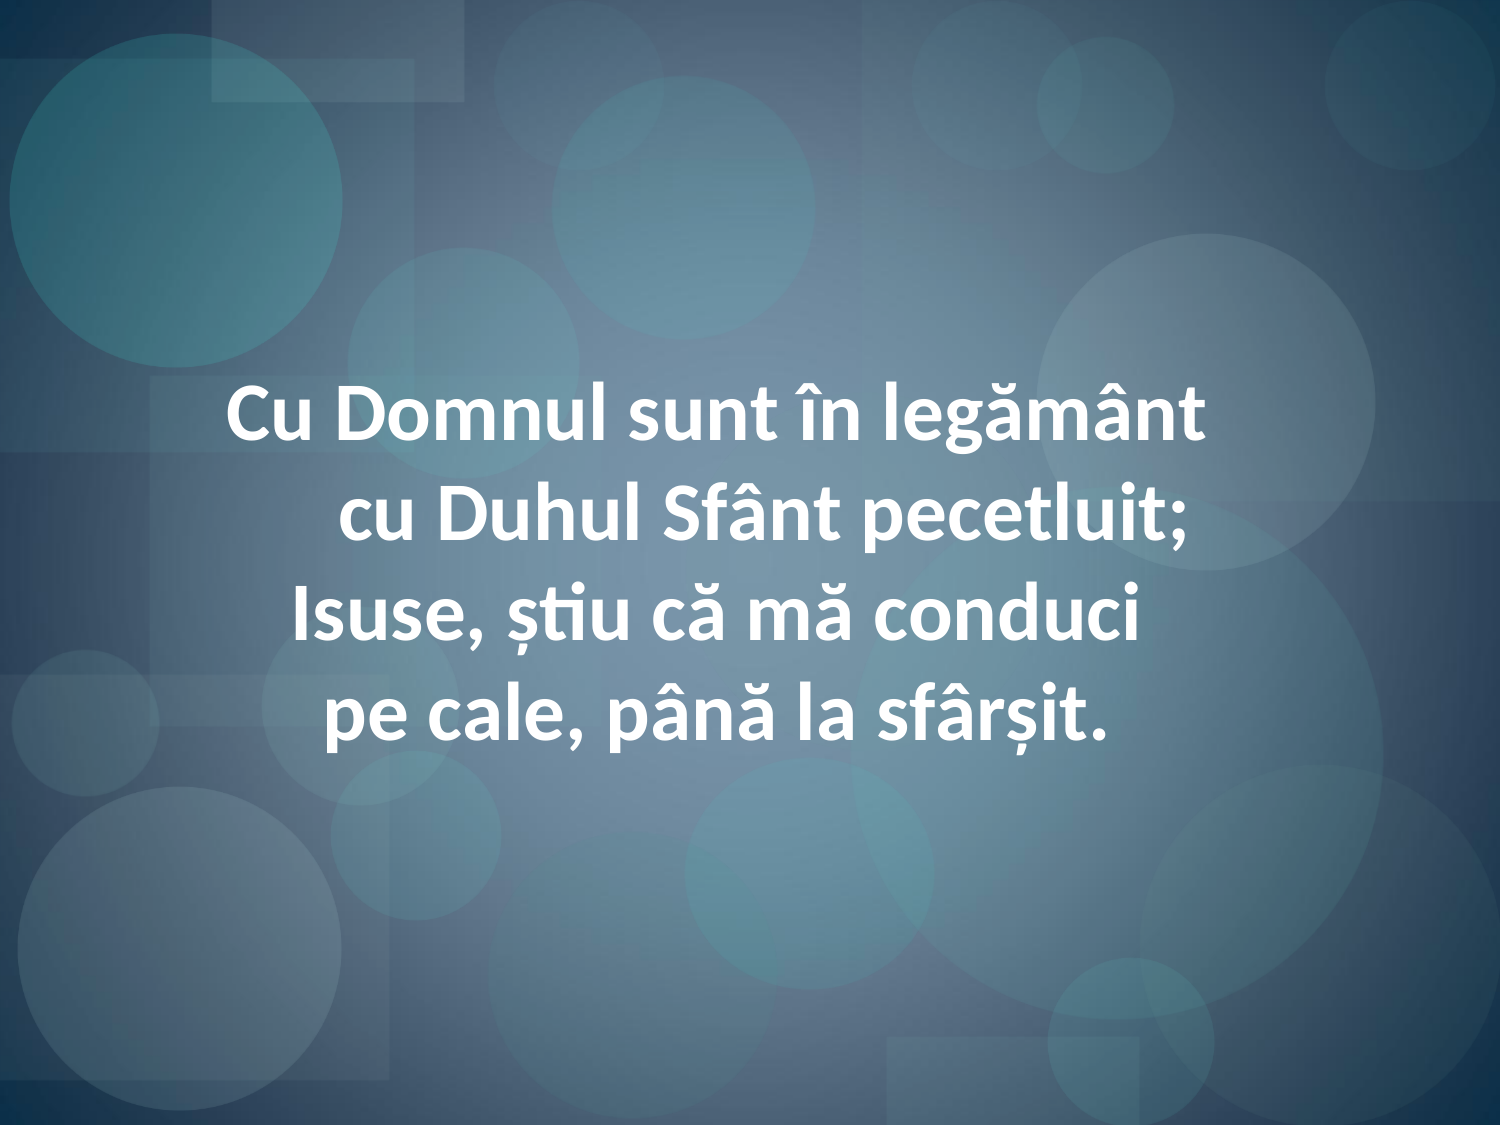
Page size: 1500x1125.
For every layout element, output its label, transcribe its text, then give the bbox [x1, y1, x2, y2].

picture [0, 0, 1500, 1125]
text_box Cu Domnul sunt în legământ cu Duhul Sfânt pecetluit; Isuse, ştiu că mă conduci pe cale, până la sfârşit. [211, 349, 1223, 766]
